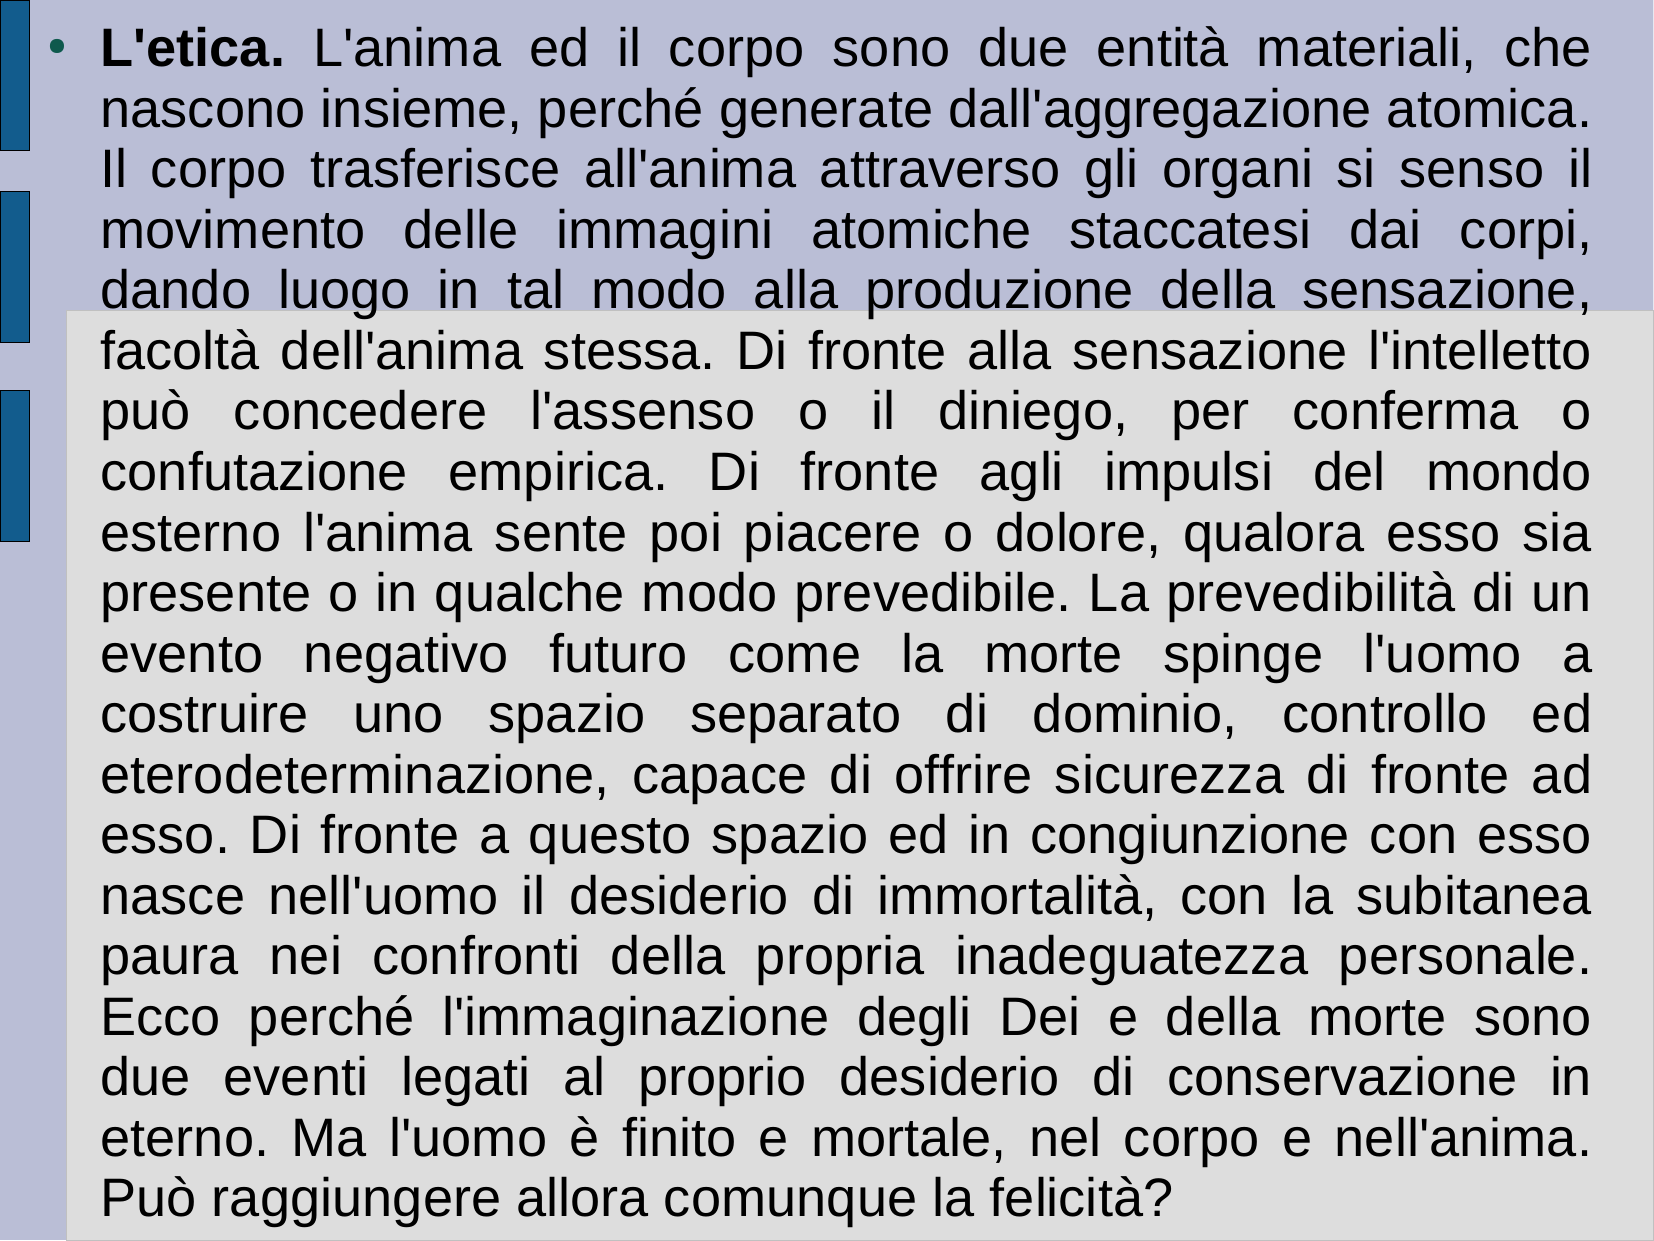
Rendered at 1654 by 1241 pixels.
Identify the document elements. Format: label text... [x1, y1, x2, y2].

list L'etica. L'anima ed il corpo sono due entità materiali, che nascono insieme, perché generate dall'aggregazione atomica. Il corpo trasferisce all'anima attraverso gli organi si senso il movimento delle immagini atomiche staccatesi dai corpi, dando luogo in tal modo alla produzione della sensazione, facoltà dell'anima stessa. Di fronte alla sensazione l'intelletto può concedere l'assenso o il diniego, per conferma o confutazione empirica. Di fronte agli impulsi del mondo esterno l'anima sente poi piacere o dolore, qualora esso sia presente o in qualche modo prevedibile. La prevedibilità di un evento negativo futuro come la morte spinge l'uomo a costruire uno spazio separato di dominio, controllo ed eterodeterminazione, capace di offrire sicurezza di fronte ad esso. Di fronte a questo spazio ed in congiunzione con esso nasce nell'uomo il desiderio di immortalità, con la subitanea paura nei confronti della propria inadeguatezza personale. Ecco perché l'immaginazione degli Dei e della morte sono due eventi legati al proprio desiderio di conservazione in eterno. Ma l'uomo è finito e mortale, nel corpo e nell'anima. Può raggiungere allora comunque la felicità? [29, 17, 1595, 1231]
